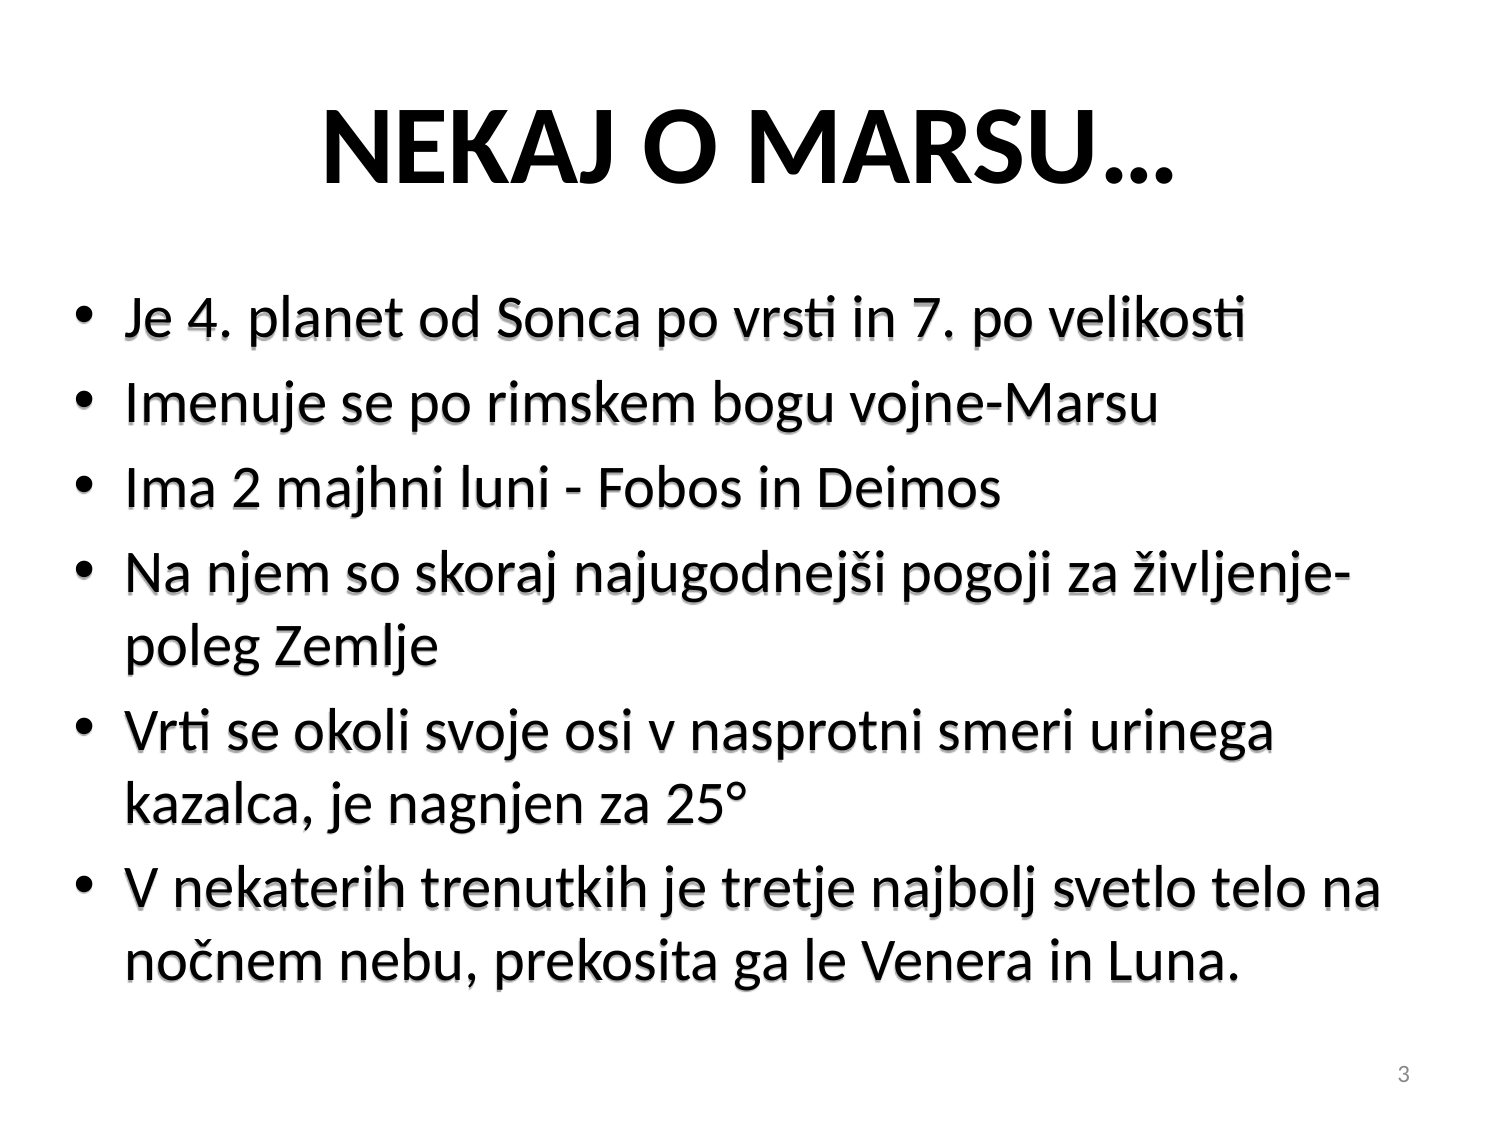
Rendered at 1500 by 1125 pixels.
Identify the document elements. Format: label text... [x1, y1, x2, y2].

list Je 4. planet od Sonca po vrsti in 7. po velikosti Imenuje se po rimskem bogu vojne-Marsu Ima 2 majhni luni - Fobos in Deimos Na njem so skoraj najugodnejši pogoji za življenje-poleg Zemlje Vrti se okoli svoje osi v nasprotni smeri urinega kazalca, je nagnjen za 25° V nekaterih trenutkih je tretje najbolj svetlo telo na nočnem nebu, prekosita ga le Venera in Luna. [58, 269, 1409, 1012]
slide_number <number> [1074, 1042, 1425, 1103]
title NEKAJ O MARSU… [75, 45, 1425, 233]
